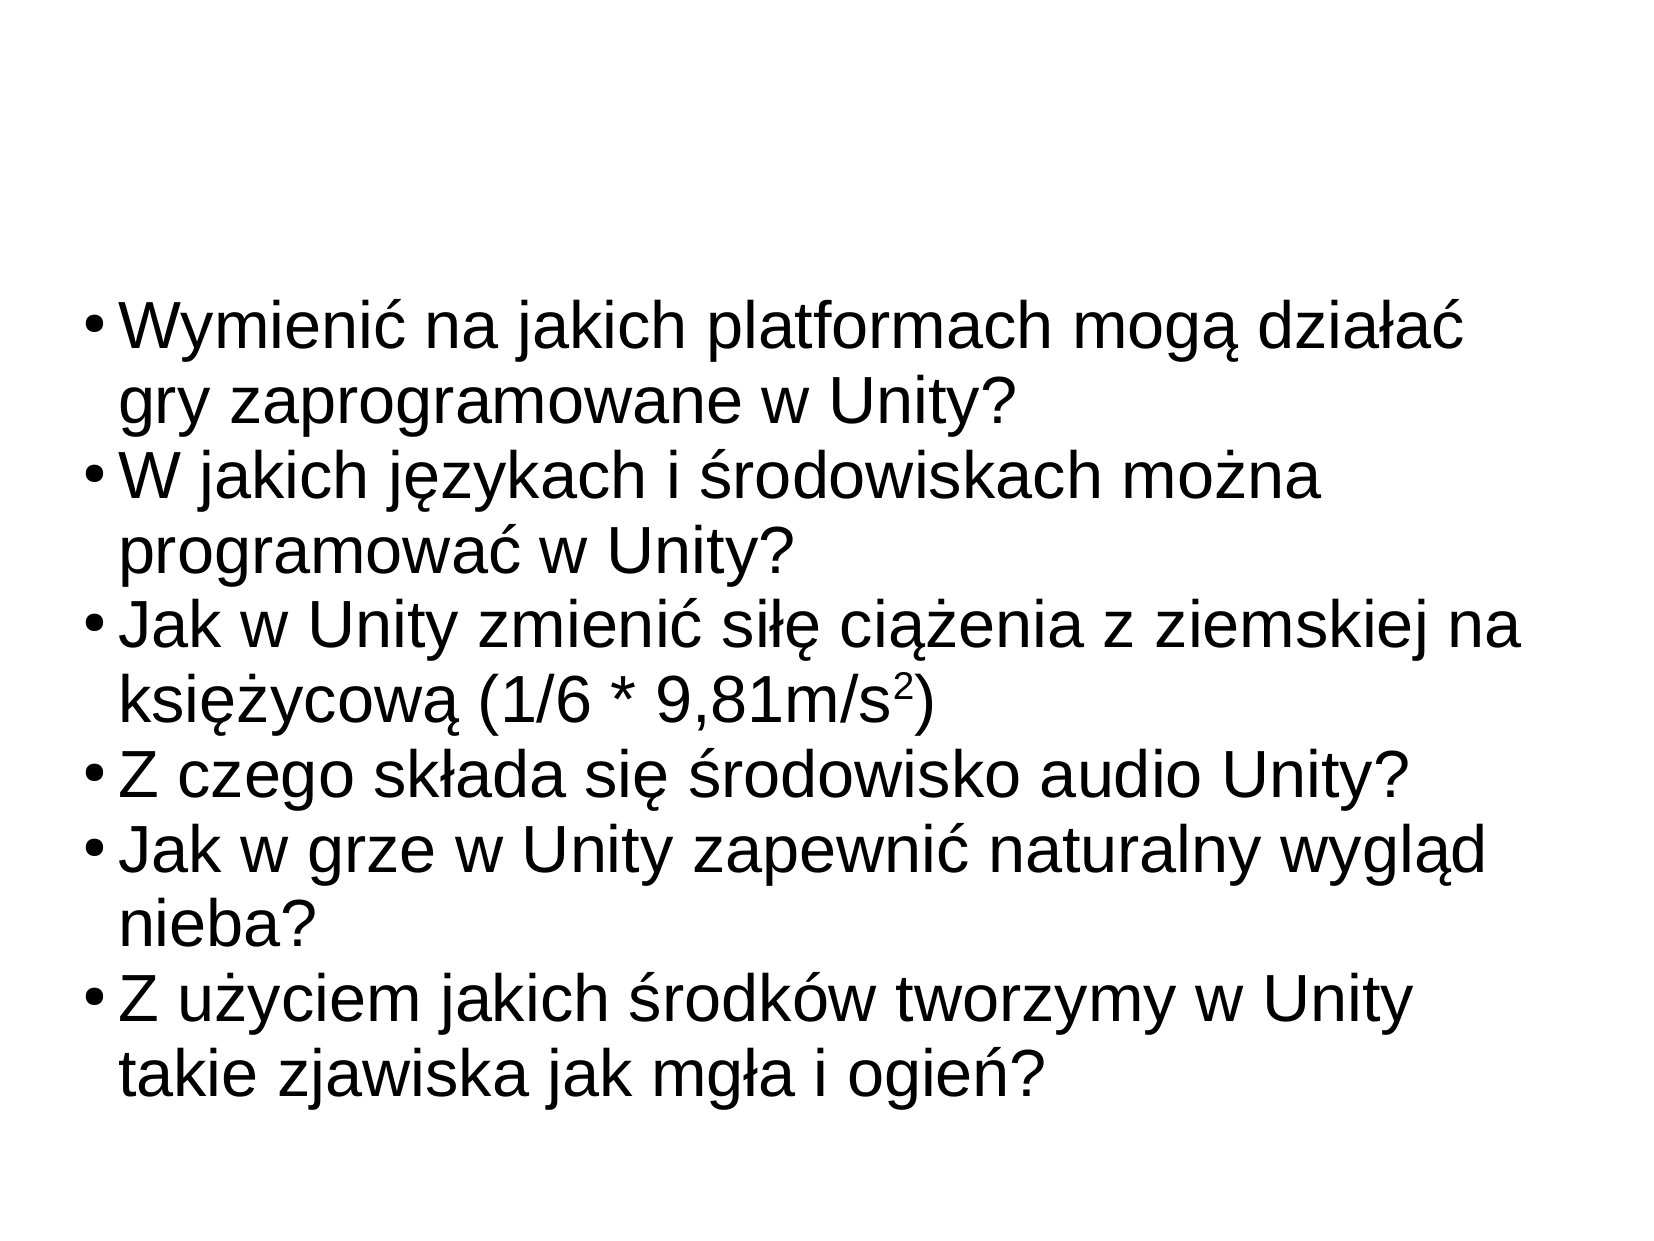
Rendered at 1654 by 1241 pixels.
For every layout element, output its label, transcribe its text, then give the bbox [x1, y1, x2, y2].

subtitle Wymienić na jakich platformach mogą działać gry zaprogramowane w Unity? W jakich językach i środowiskach można programować w Unity? Jak w Unity zmienić siłę ciążenia z ziemskiej na księżycową (1/6 * 9,81m/s2) Z czego składa się środowisko audio Unity? Jak w grze w Unity zapewnić naturalny wygląd nieba? Z użyciem jakich środków tworzymy w Unity takie zjawiska jak mgła i ogień? [82, 287, 1571, 1112]
